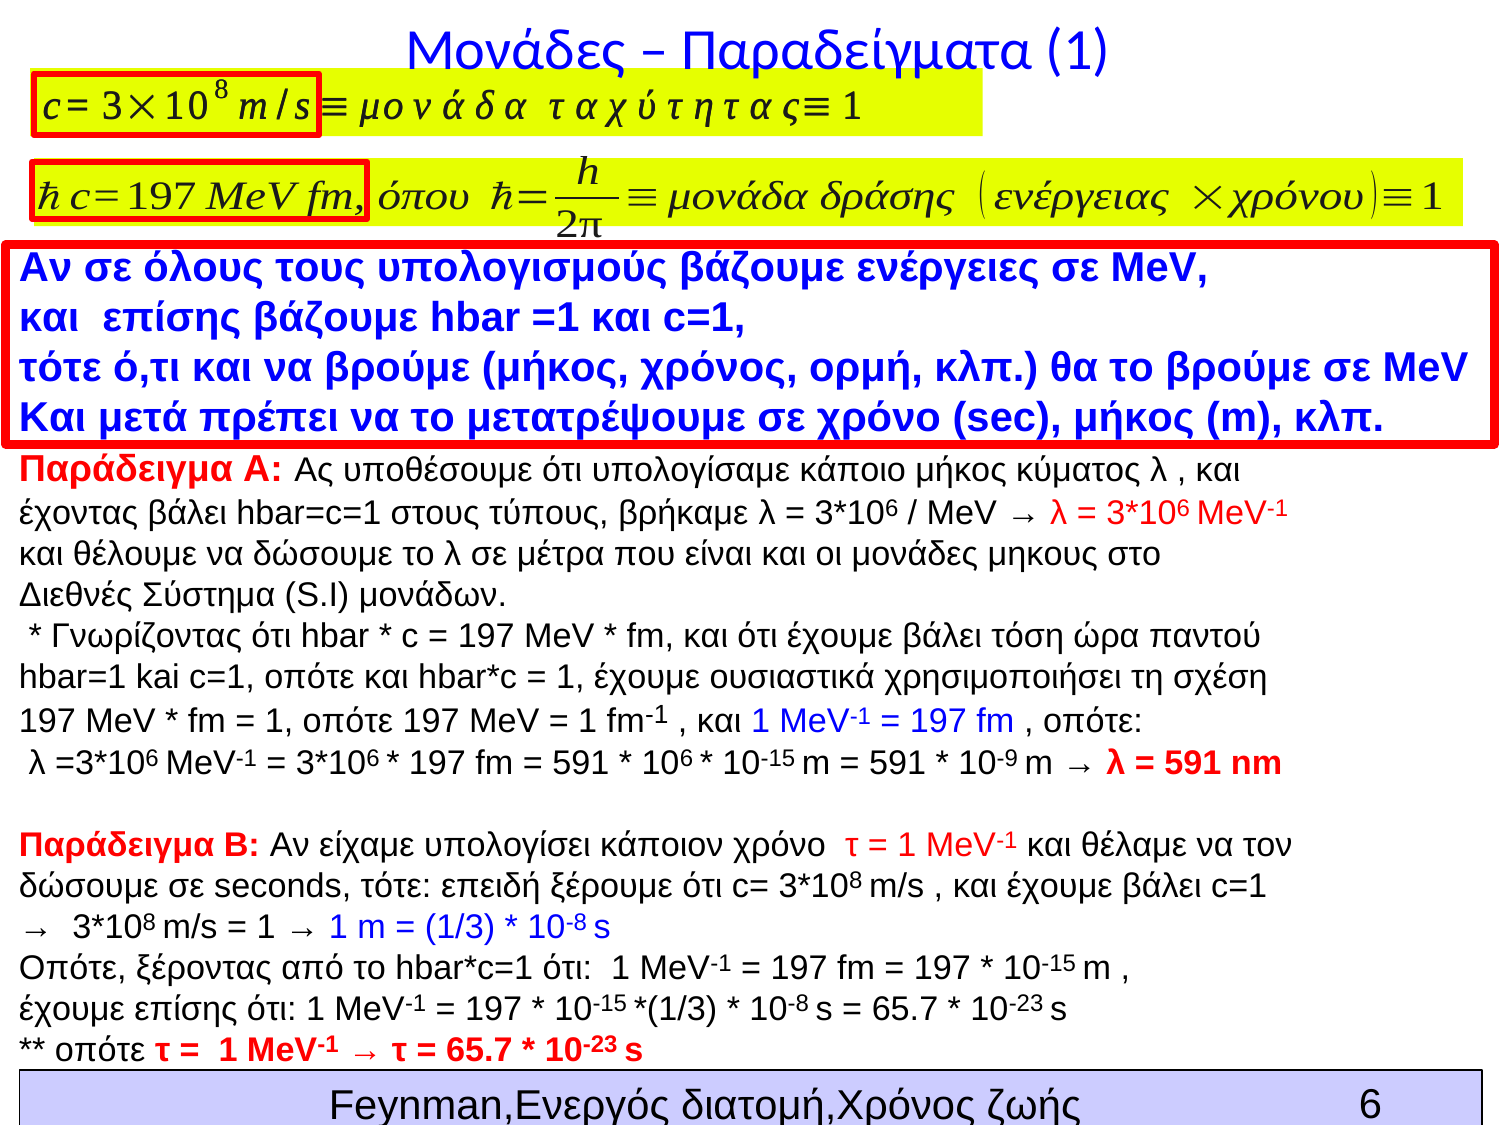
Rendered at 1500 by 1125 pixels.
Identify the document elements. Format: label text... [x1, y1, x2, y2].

title Μονάδες – Παραδείγματα (1) [26, 0, 1490, 92]
chart [30, 73, 892, 139]
text_box [892, 92, 983, 137]
text_box Αν σε όλους τους υπολογισμούς βάζουμε ενέργειες σε MeV, και επίσης βάζουμε hbar =1 και c=1, τότε ό,τι και να βρούμε (μήκος, χρόνος, ορμή, κλπ.) θα το βρούμε σε MeV Και μετά πρέπει να το μετατρέψουμε σε χρόνο (sec), μήκος (m), κλπ. Παράδειγμα Α: Ας υποθέσουμε ότι υπολογίσαμε κάποιο μήκος κύματος λ , και έχοντας βάλει hbar=c=1 στους τύπους, βρήκαμε λ = 3*106 / ΜeV → λ = 3*106 MeV-1 και θέλουμε να δώσουμε το λ σε μέτρα που είναι και οι μονάδες μηκους στο Διεθνές Σύστημα (S.I) μονάδων. * Γνωρίζοντας ότι hbar * c = 197 MeV * fm, και ότι έχουμε βάλει τόση ώρα παντού hbar=1 kai c=1, οπότε και hbar*c = 1, έχουμε ουσιαστικά χρησιμοποιήσει τη σχέση 197 MeV * fm = 1, οπότε 197 ΜeV = 1 fm-1 , και 1 MeV-1 = 197 fm , οπότε: λ =3*106 MeV-1 = 3*106 * 197 fm = 591 * 106 * 10-15 m = 591 * 10-9 m → λ = 591 nm Παράδειγμα Β: Aν είχαμε υπολογίσει κάποιoν χρόνο τ = 1 MeV-1 και θέλαμε να τον δώσουμε σε seconds, τότε: επειδή ξέρουμε ότι c= 3*108 m/s , και έχουμε βάλει c=1 → 3*108 m/s = 1 → 1 m = (1/3) * 10-8 s Οπότε, ξέροντας από το hbar*c=1 ότι: 1 MeV-1 = 197 fm = 197 * 10-15 m , έχουμε επίσης ότι: 1 MeV-1 = 197 * 10-15 *(1/3) * 10-8 s = 65.7 * 10-23 s ** οπότε τ = 1 MeV-1 → τ = 65.7 * 10-23 s [10, 249, 1490, 440]
chart [25, 146, 1459, 232]
text_box [1459, 158, 1463, 227]
text_box Αν σε όλους τους υπολογισμούς βάζουμε ενέργειες σε MeV, και επίσης βάζουμε hbar =1 και c=1, τότε ό,τι και να βρούμε (μήκος, χρόνος, ορμή, κλπ.) θα το βρούμε σε MeV Και μετά πρέπει να το μετατρέψουμε σε χρόνο (sec), μήκος (m), κλπ. Παράδειγμα Α: Ας υποθέσουμε ότι υπολογίσαμε κάποιο μήκος κύματος λ , και έχοντας βάλει hbar=c=1 στους τύπους, βρήκαμε λ = 3*106 / ΜeV → λ = 3*106 MeV-1 και θέλουμε να δώσουμε το λ σε μέτρα που είναι και οι μονάδες μηκους στο Διεθνές Σύστημα (S.I) μονάδων. * Γνωρίζοντας ότι hbar * c = 197 MeV * fm, και ότι έχουμε βάλει τόση ώρα παντού hbar=1 kai c=1, οπότε και hbar*c = 1, έχουμε ουσιαστικά χρησιμοποιήσει τη σχέση 197 MeV * fm = 1, οπότε 197 ΜeV = 1 fm-1 , και 1 MeV-1 = 197 fm , οπότε: λ =3*106 MeV-1 = 3*106 * 197 fm = 591 * 106 * 10-15 m = 591 * 10-9 m → λ = 591 nm Παράδειγμα Β: Aν είχαμε υπολογίσει κάποιoν χρόνο τ = 1 MeV-1 και θέλαμε να τον δώσουμε σε seconds, τότε: επειδή ξέρουμε ότι c= 3*108 m/s , και έχουμε βάλει c=1 → 3*108 m/s = 1 → 1 m = (1/3) * 10-8 s Οπότε, ξέροντας από το hbar*c=1 ότι: 1 MeV-1 = 197 fm = 197 * 10-15 m , έχουμε επίσης ότι: 1 MeV-1 = 197 * 10-15 *(1/3) * 10-8 s = 65.7 * 10-23 s ** οπότε τ = 1 MeV-1 → τ = 65.7 * 10-23 s [4, 232, 1500, 1076]
